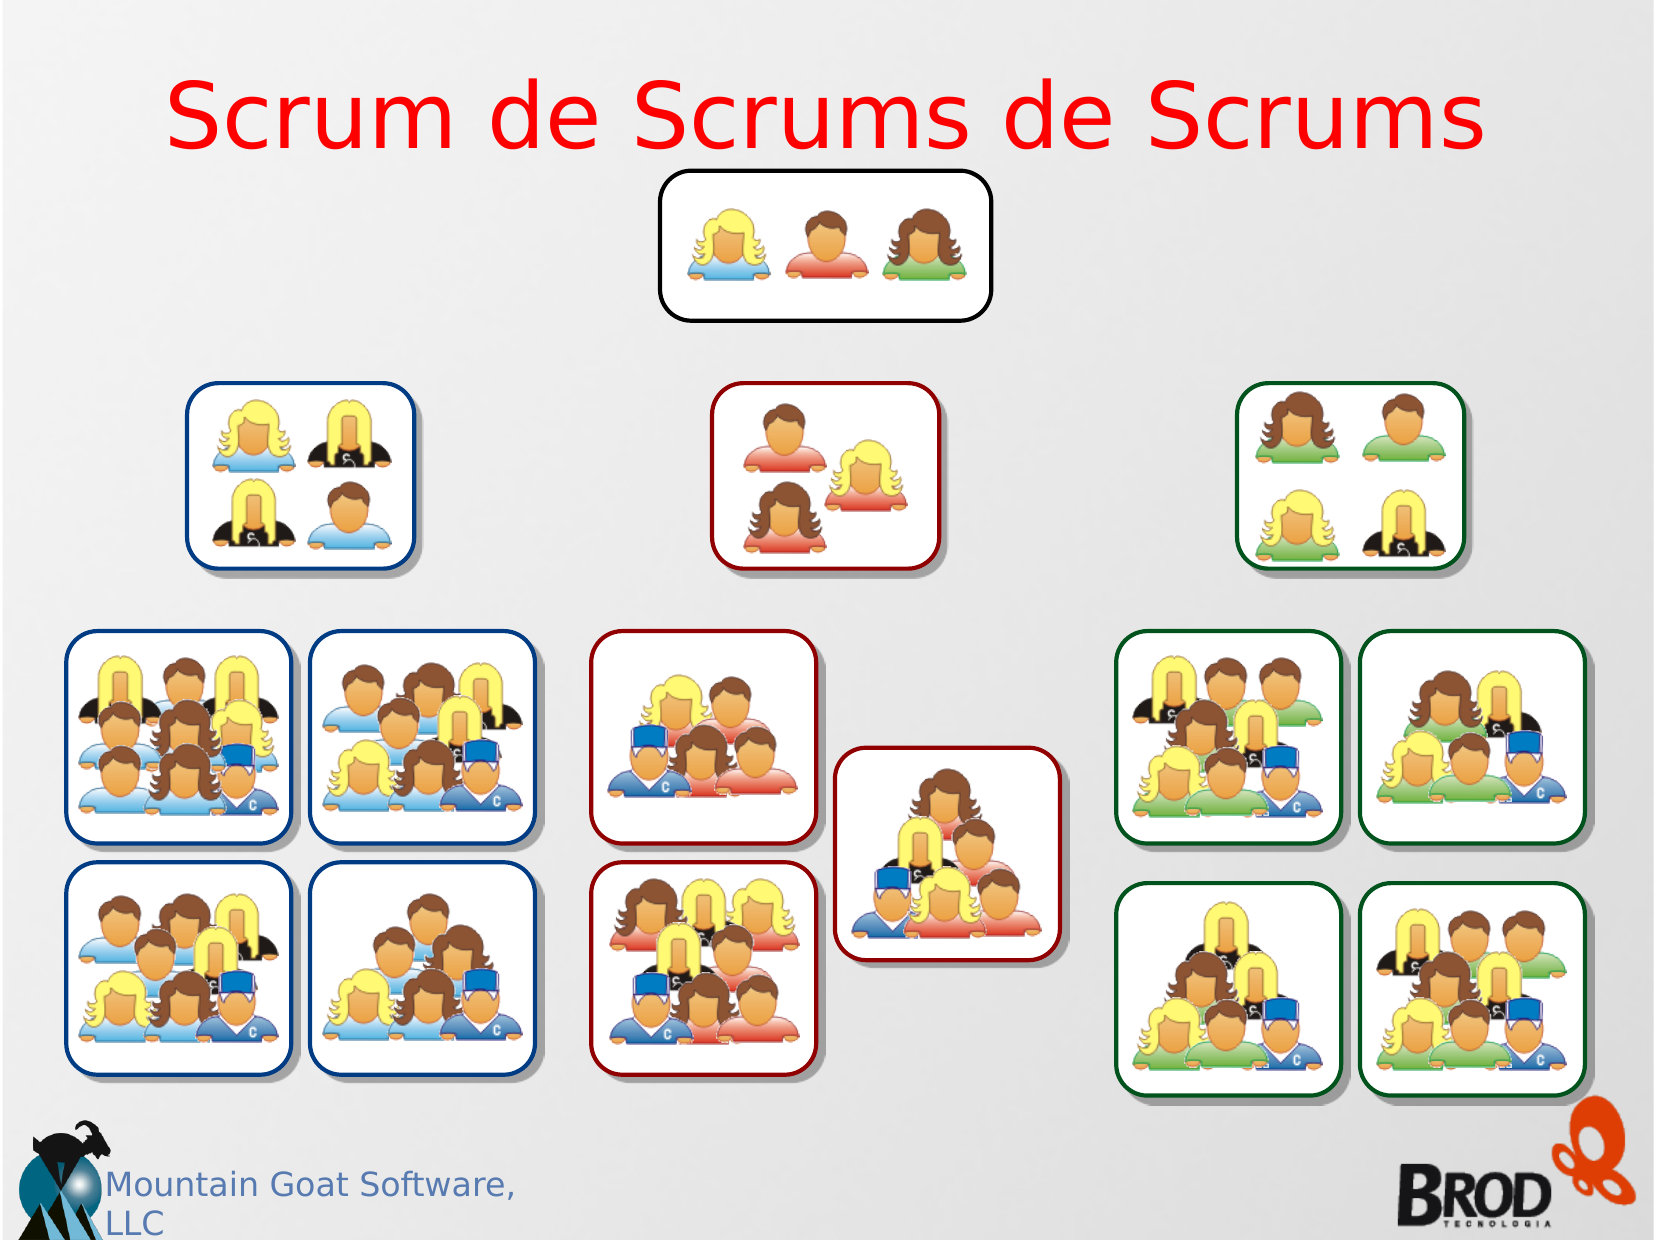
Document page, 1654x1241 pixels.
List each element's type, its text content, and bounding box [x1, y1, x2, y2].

text_box [712, 383, 940, 569]
text_box [187, 383, 415, 569]
text_box [591, 631, 817, 844]
text_box [309, 862, 535, 1075]
text_box [66, 862, 292, 1075]
text_box [591, 862, 817, 1075]
text_box [834, 747, 1060, 961]
text_box [1359, 631, 1585, 844]
text_box [1237, 383, 1465, 569]
title Scrum de Scrums de Scrums [82, 56, 1571, 178]
text_box [660, 170, 992, 321]
text_box [309, 631, 535, 844]
text_box [66, 631, 292, 844]
text_box [1116, 631, 1342, 844]
picture [2, 0, 1654, 1241]
text_box [1116, 883, 1342, 1096]
text_box [1359, 883, 1585, 1096]
